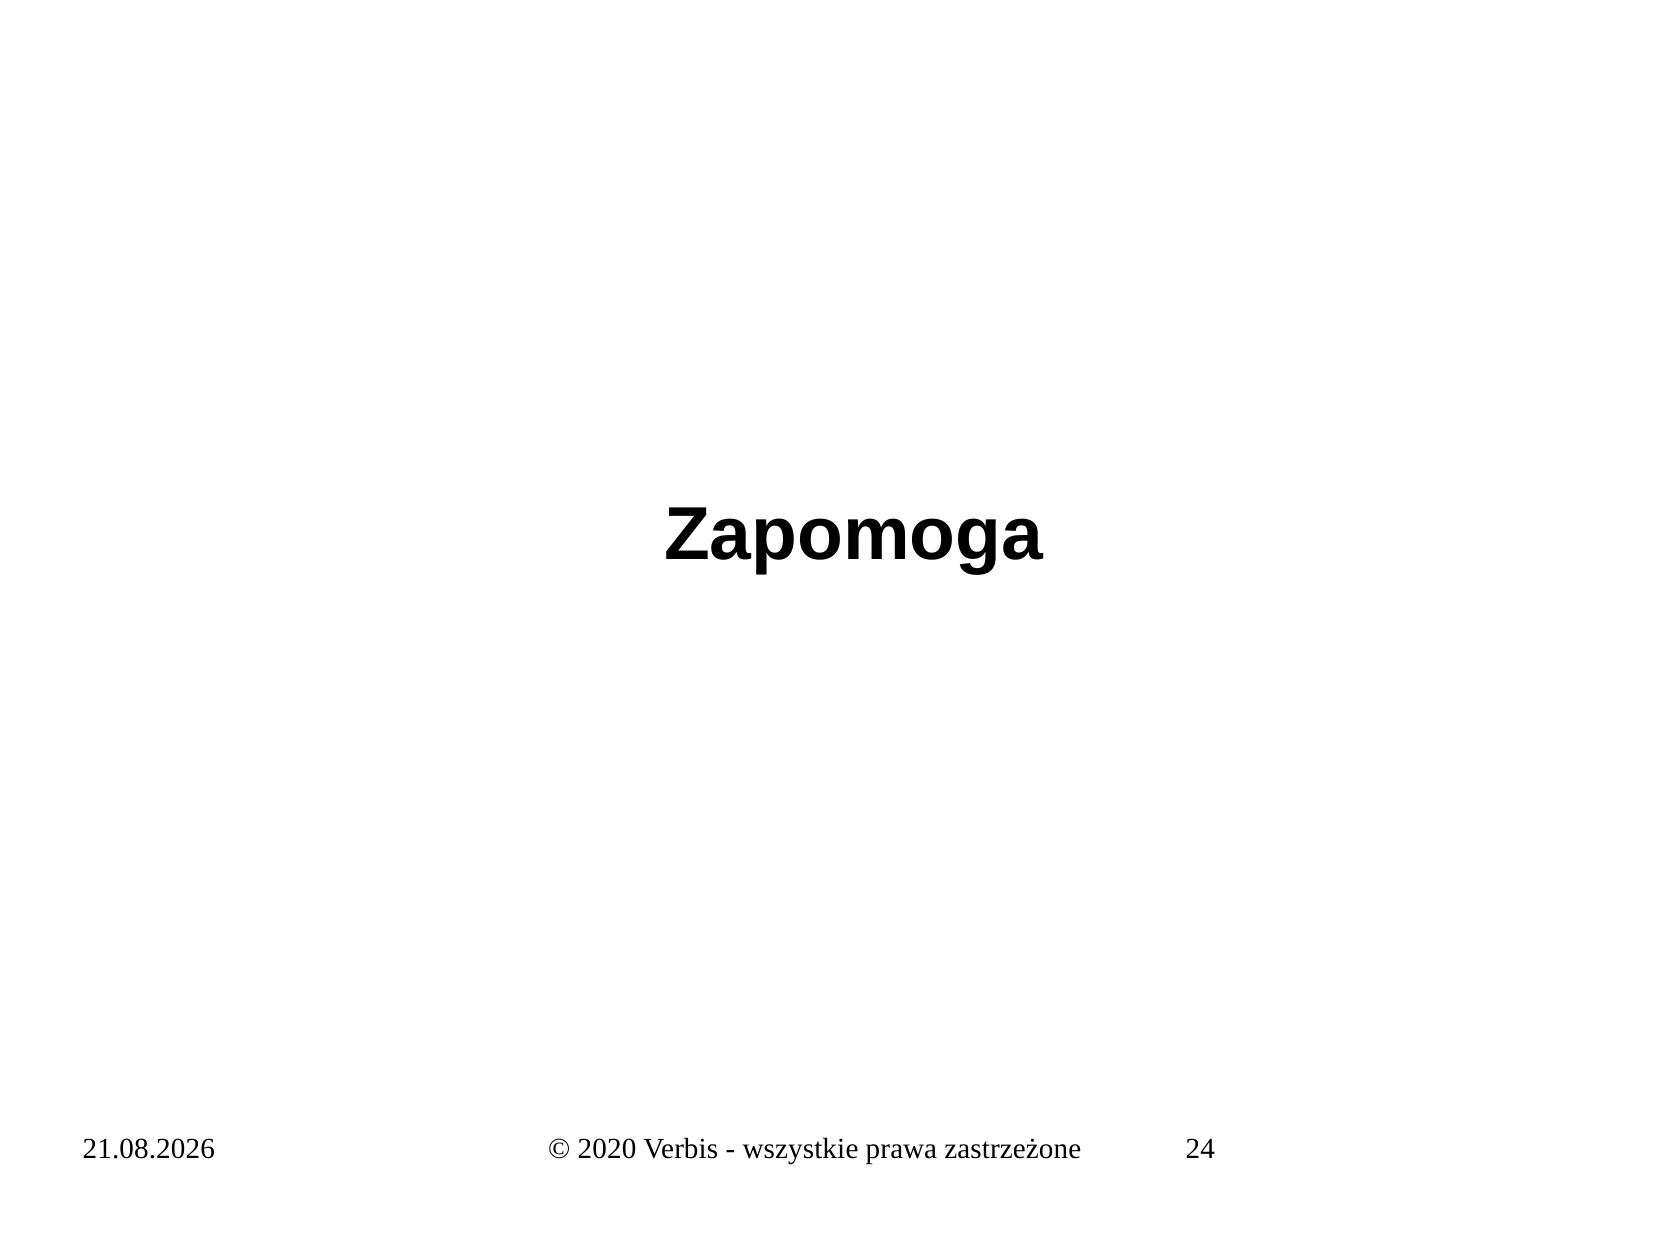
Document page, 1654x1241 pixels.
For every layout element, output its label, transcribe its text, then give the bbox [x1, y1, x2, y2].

text_box [82, 1129, 468, 1216]
text_box © 2020 Verbis - wszystkie prawa zastrzeżone [484, 1129, 1146, 1216]
text_box [1185, 1129, 1571, 1216]
text_box Zapomoga [649, 484, 1059, 584]
